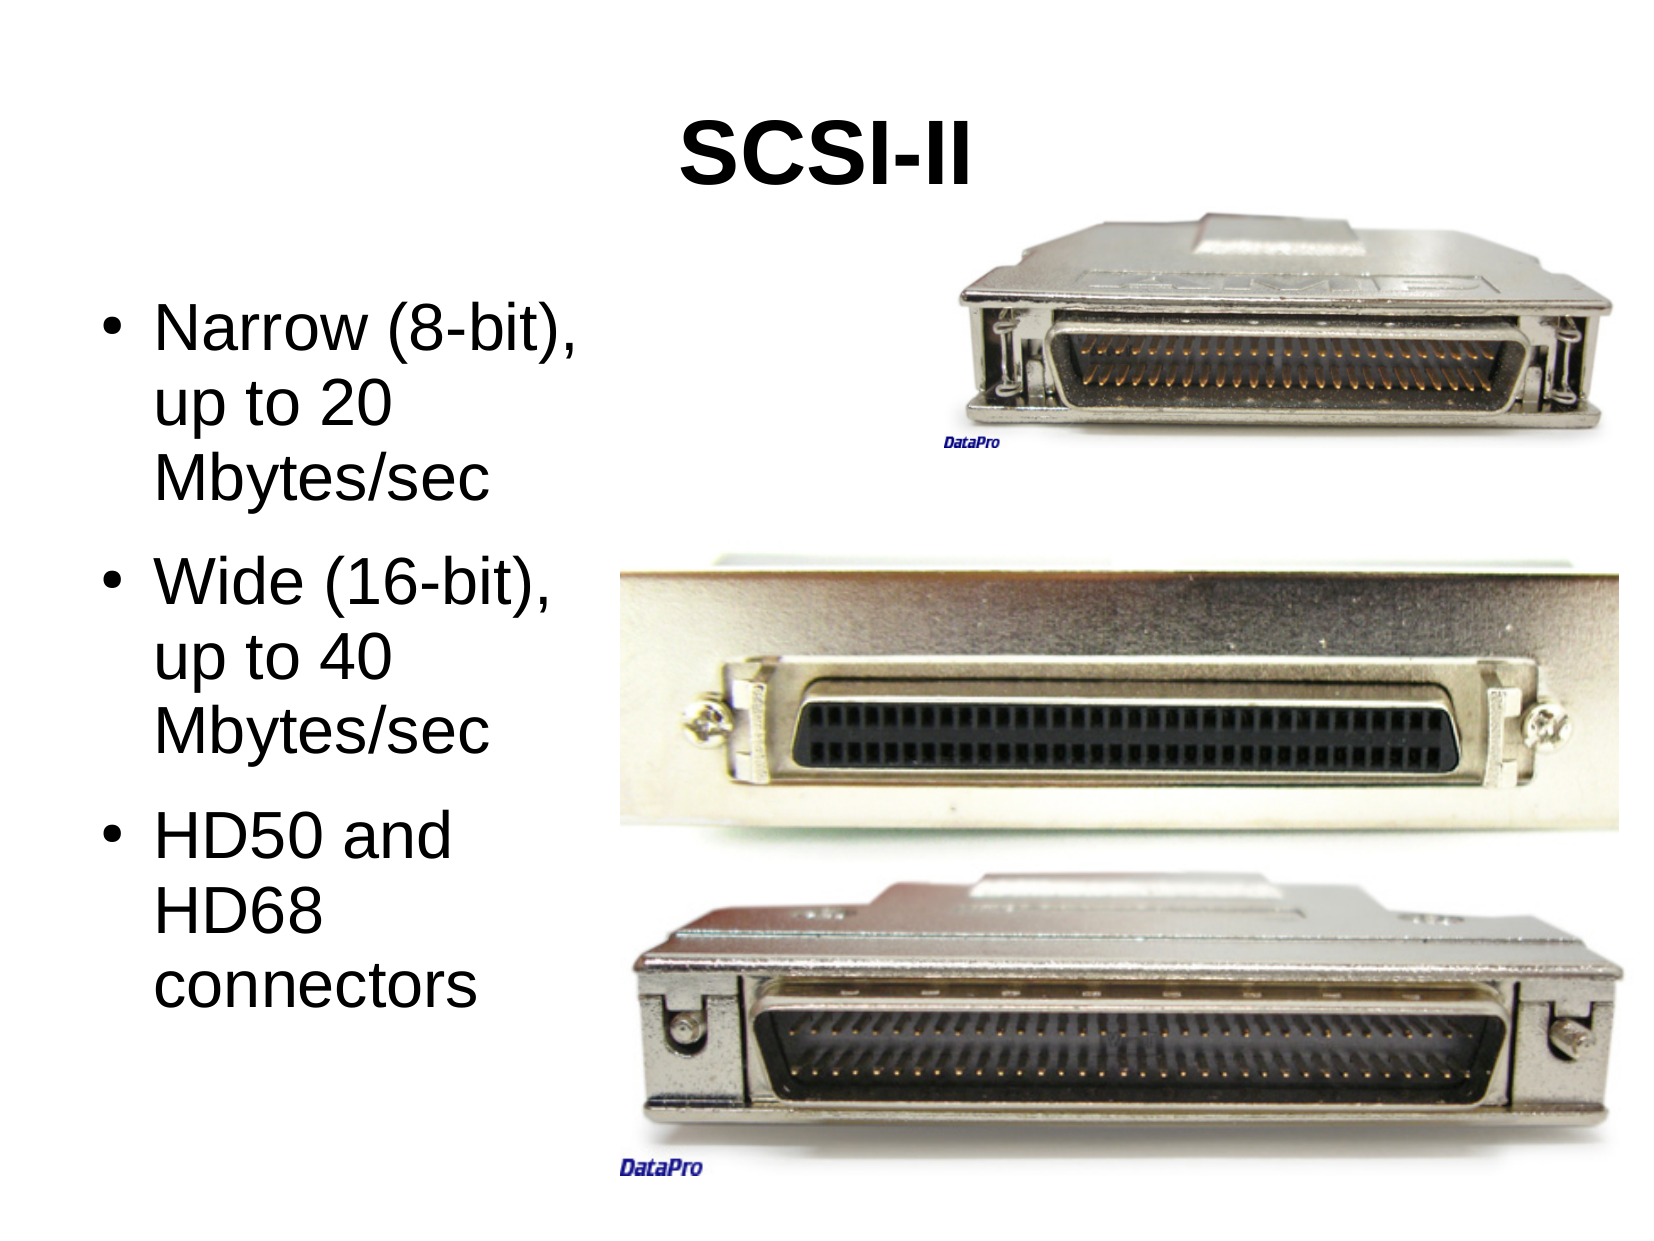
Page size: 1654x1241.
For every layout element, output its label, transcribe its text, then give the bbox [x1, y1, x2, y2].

title SCSI-II [82, 49, 1571, 257]
list Narrow (8-bit), up to 20 Mbytes/sec Wide (16-bit), up to 40 Mbytes/sec HD50 and HD68 connectors [82, 290, 621, 1109]
picture [620, 206, 1634, 1176]
